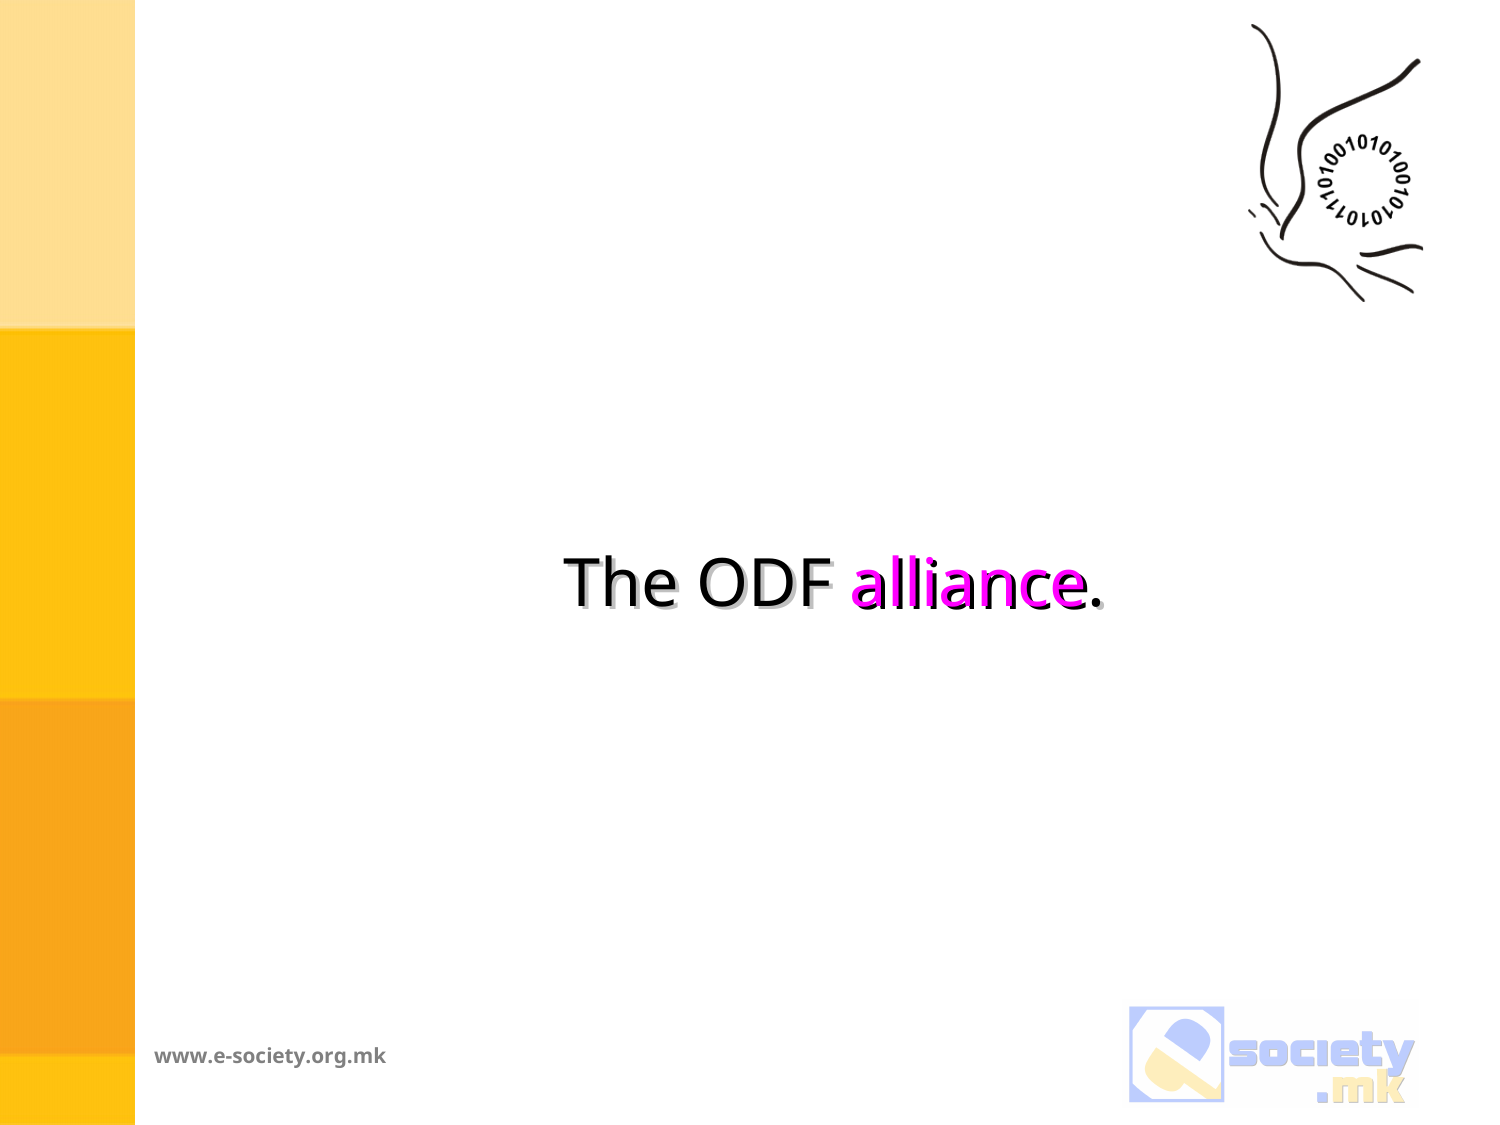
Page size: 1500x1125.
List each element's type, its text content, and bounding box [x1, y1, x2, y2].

picture [1248, 24, 1424, 262]
picture [0, 0, 135, 1125]
subtitle The ODF alliance. [169, 262, 1425, 1006]
